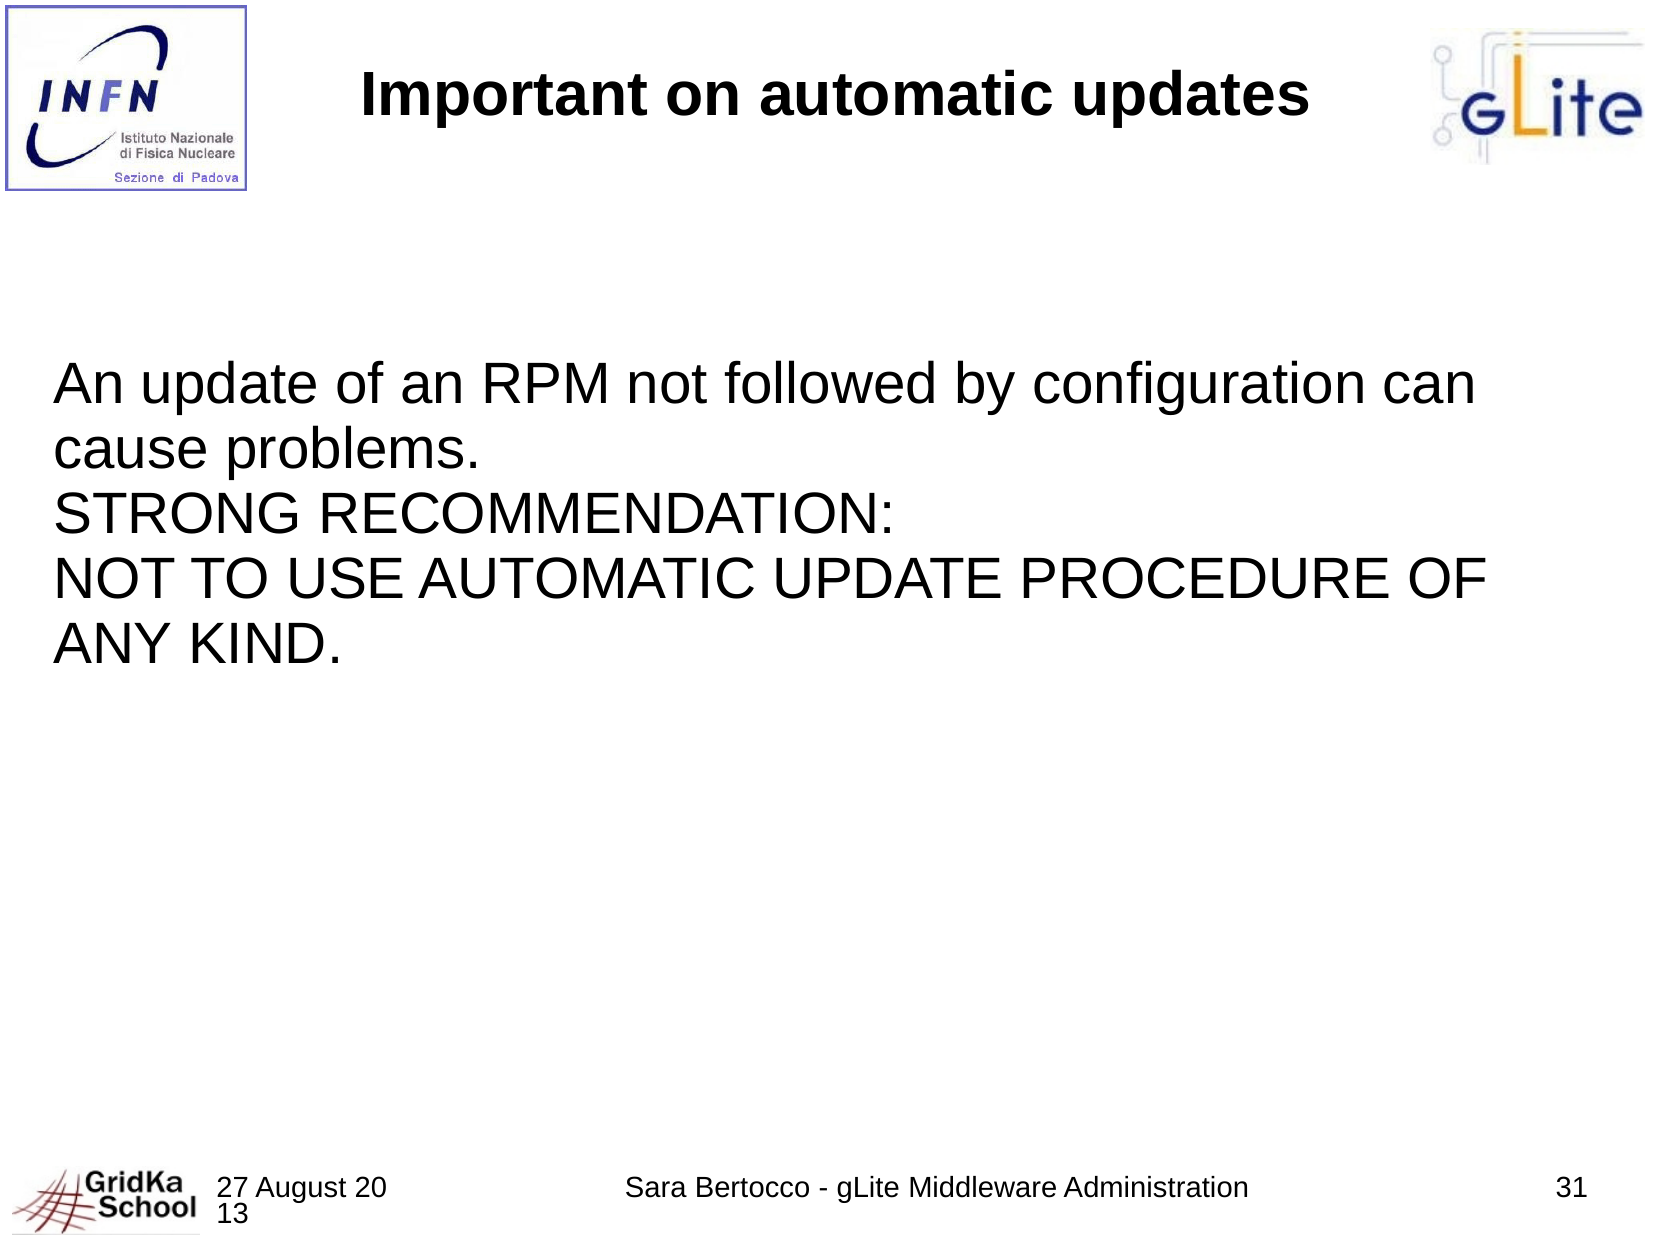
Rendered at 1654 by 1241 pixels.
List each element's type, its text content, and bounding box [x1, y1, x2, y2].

picture [1430, 28, 1645, 165]
picture [5, 5, 247, 191]
picture [12, 1166, 200, 1235]
title Important on automatic updates [247, 7, 1645, 181]
text_box An update of an RPM not followed by configuration can cause problems. STRONG RECOMMENDATION: NOT TO USE AUTOMATIC UPDATE PROCEDURE OF ANY KIND. [38, 343, 1549, 816]
